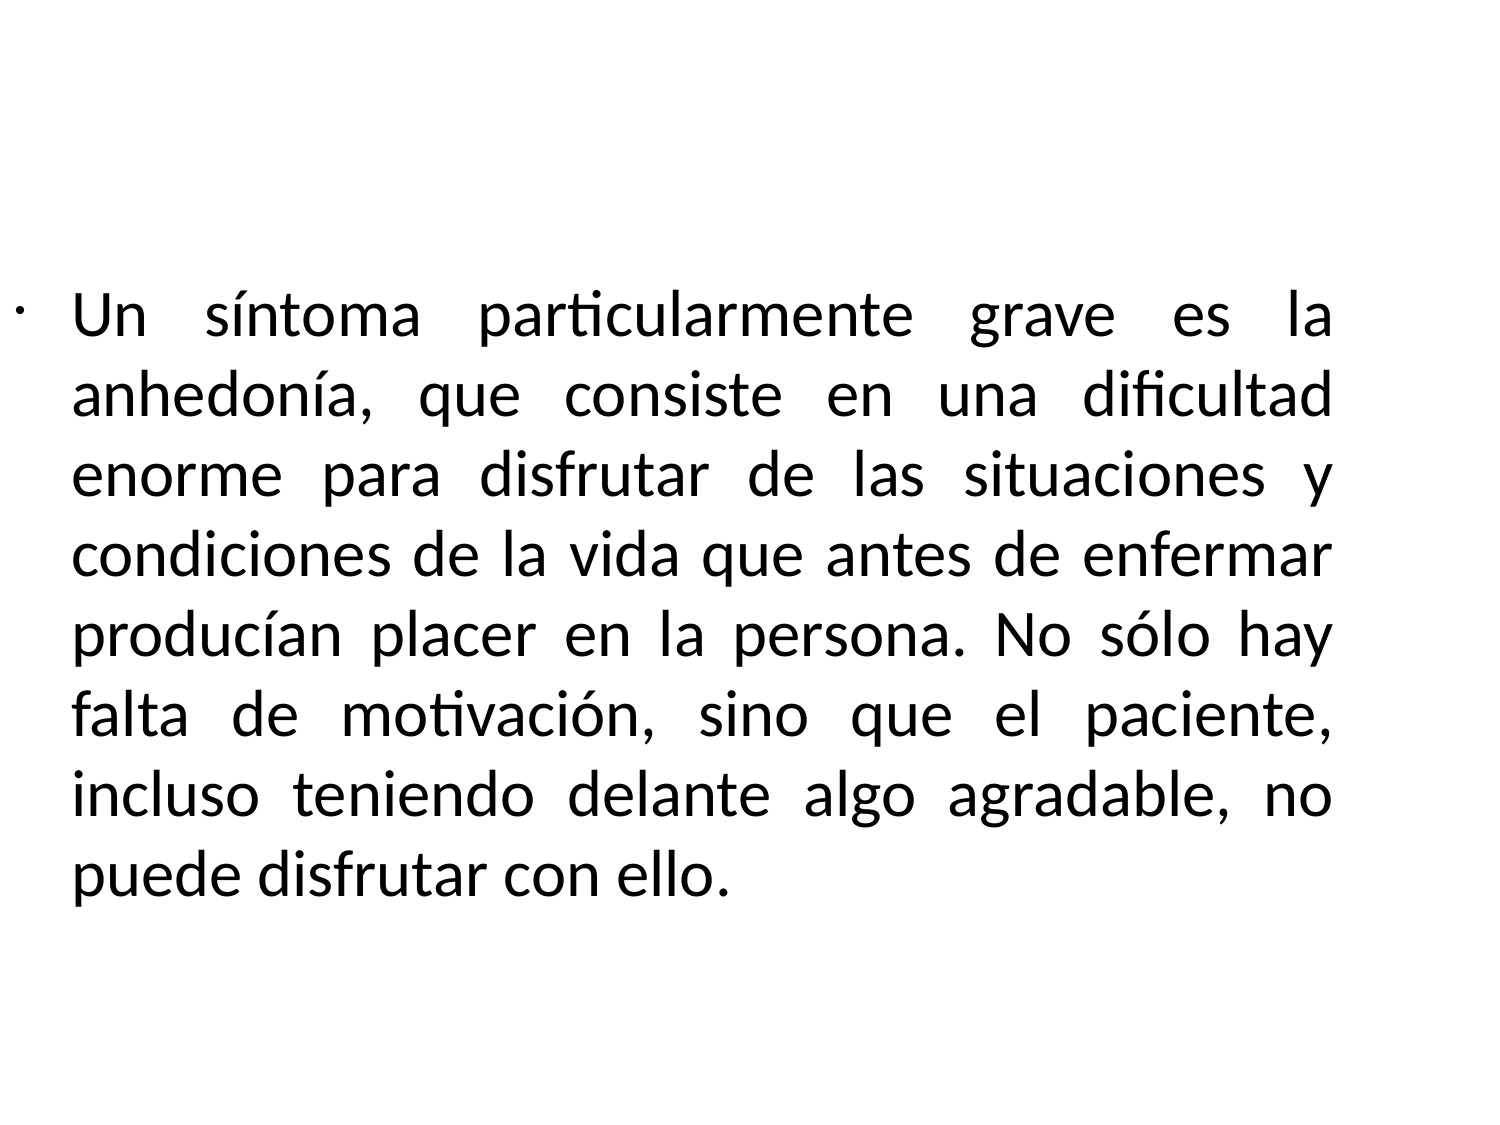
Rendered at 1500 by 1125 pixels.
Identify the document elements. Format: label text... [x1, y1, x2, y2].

list Un síntoma particularmente grave es la anhedonía, que consiste en una dificultad enorme para disfrutar de las situaciones y condiciones de la vida que antes de enfermar producían placer en la persona. No sólo hay falta de motivación, sino que el paciente, incluso teniendo delante algo agradable, no puede disfrutar con ello. [0, 262, 1350, 1005]
